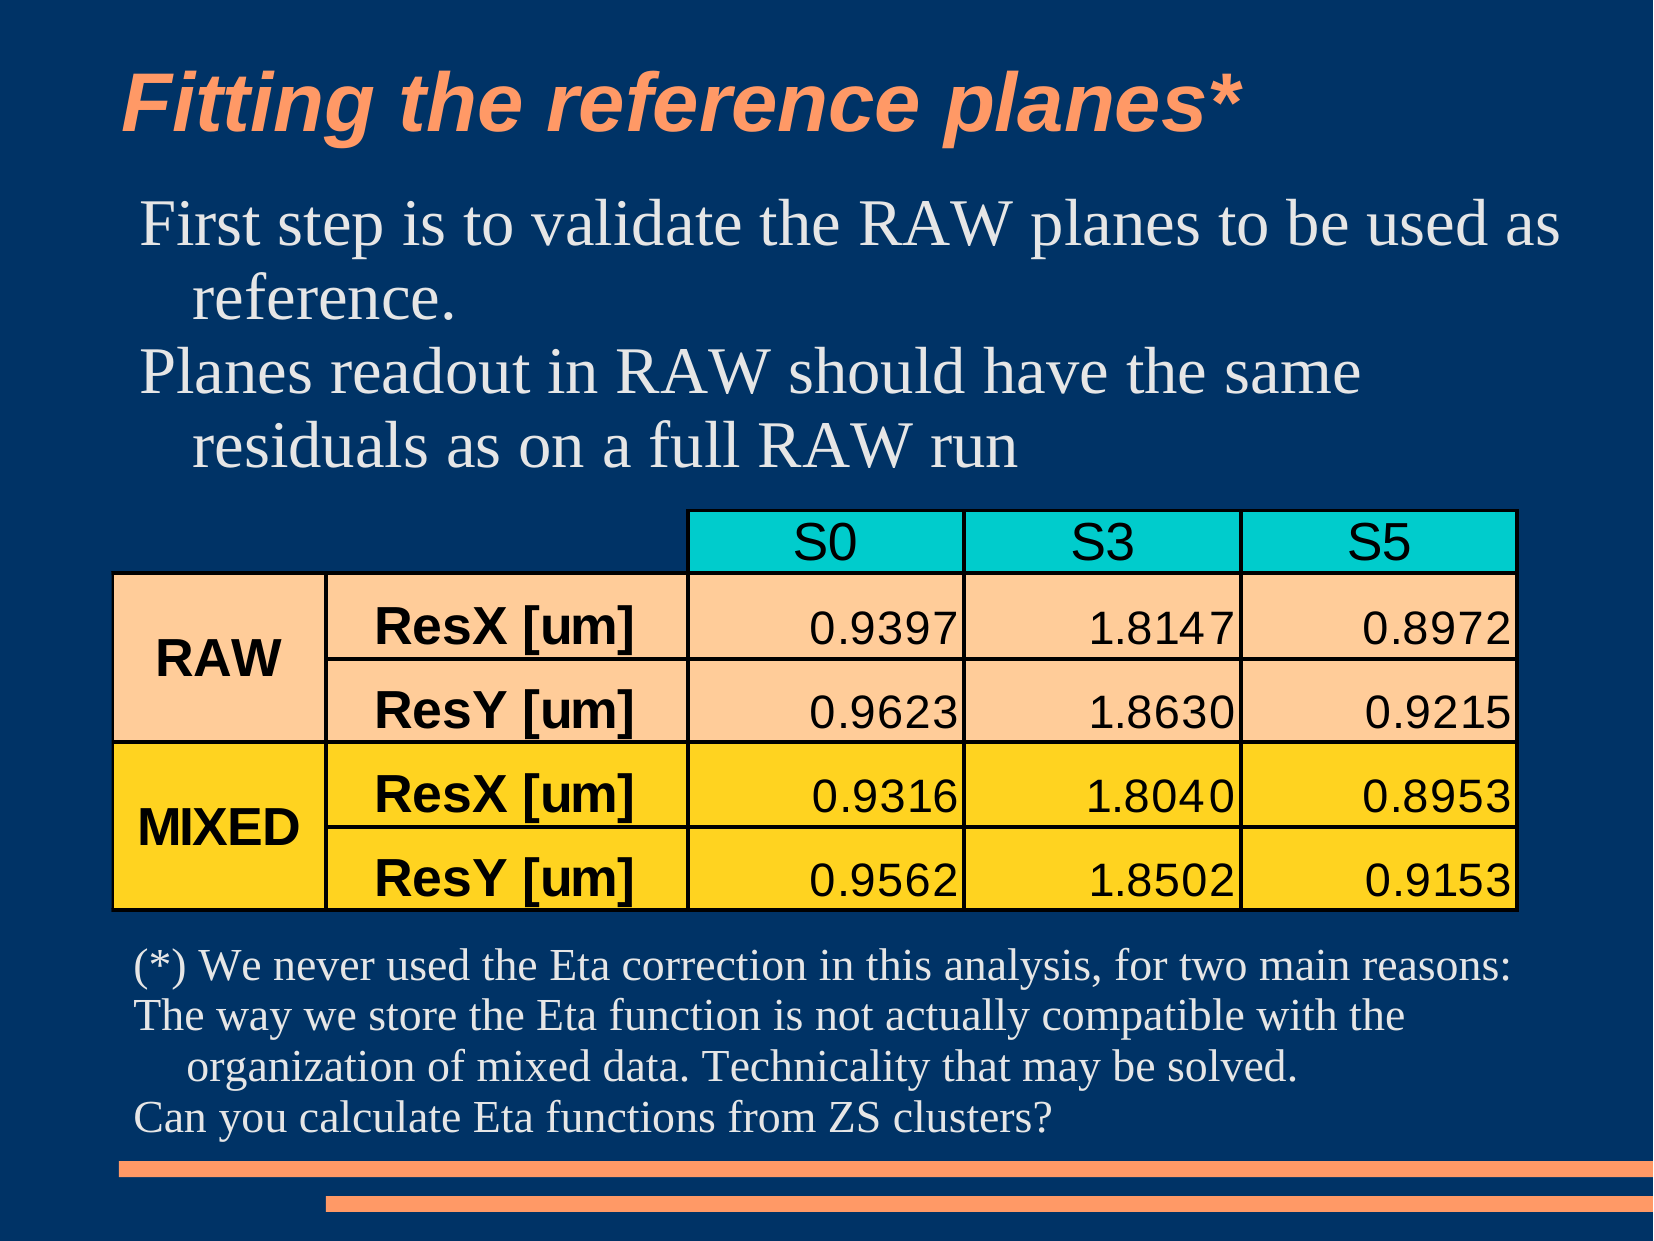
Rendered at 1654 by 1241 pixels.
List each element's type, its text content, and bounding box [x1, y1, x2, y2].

title Fitting the reference planes* [121, 0, 1534, 186]
chart [111, 509, 1520, 914]
list First step is to validate the RAW planes to be used as reference. Planes readout in RAW should have the same residuals as on a full RAW run [121, 186, 1576, 483]
list (*) We never used the Eta correction in this analysis, for two main reasons: The way we store the Eta function is not actually compatible with the organization of mixed data. Technicality that may be solved. Can you calculate Eta functions from ZS clusters? [115, 939, 1570, 1165]
